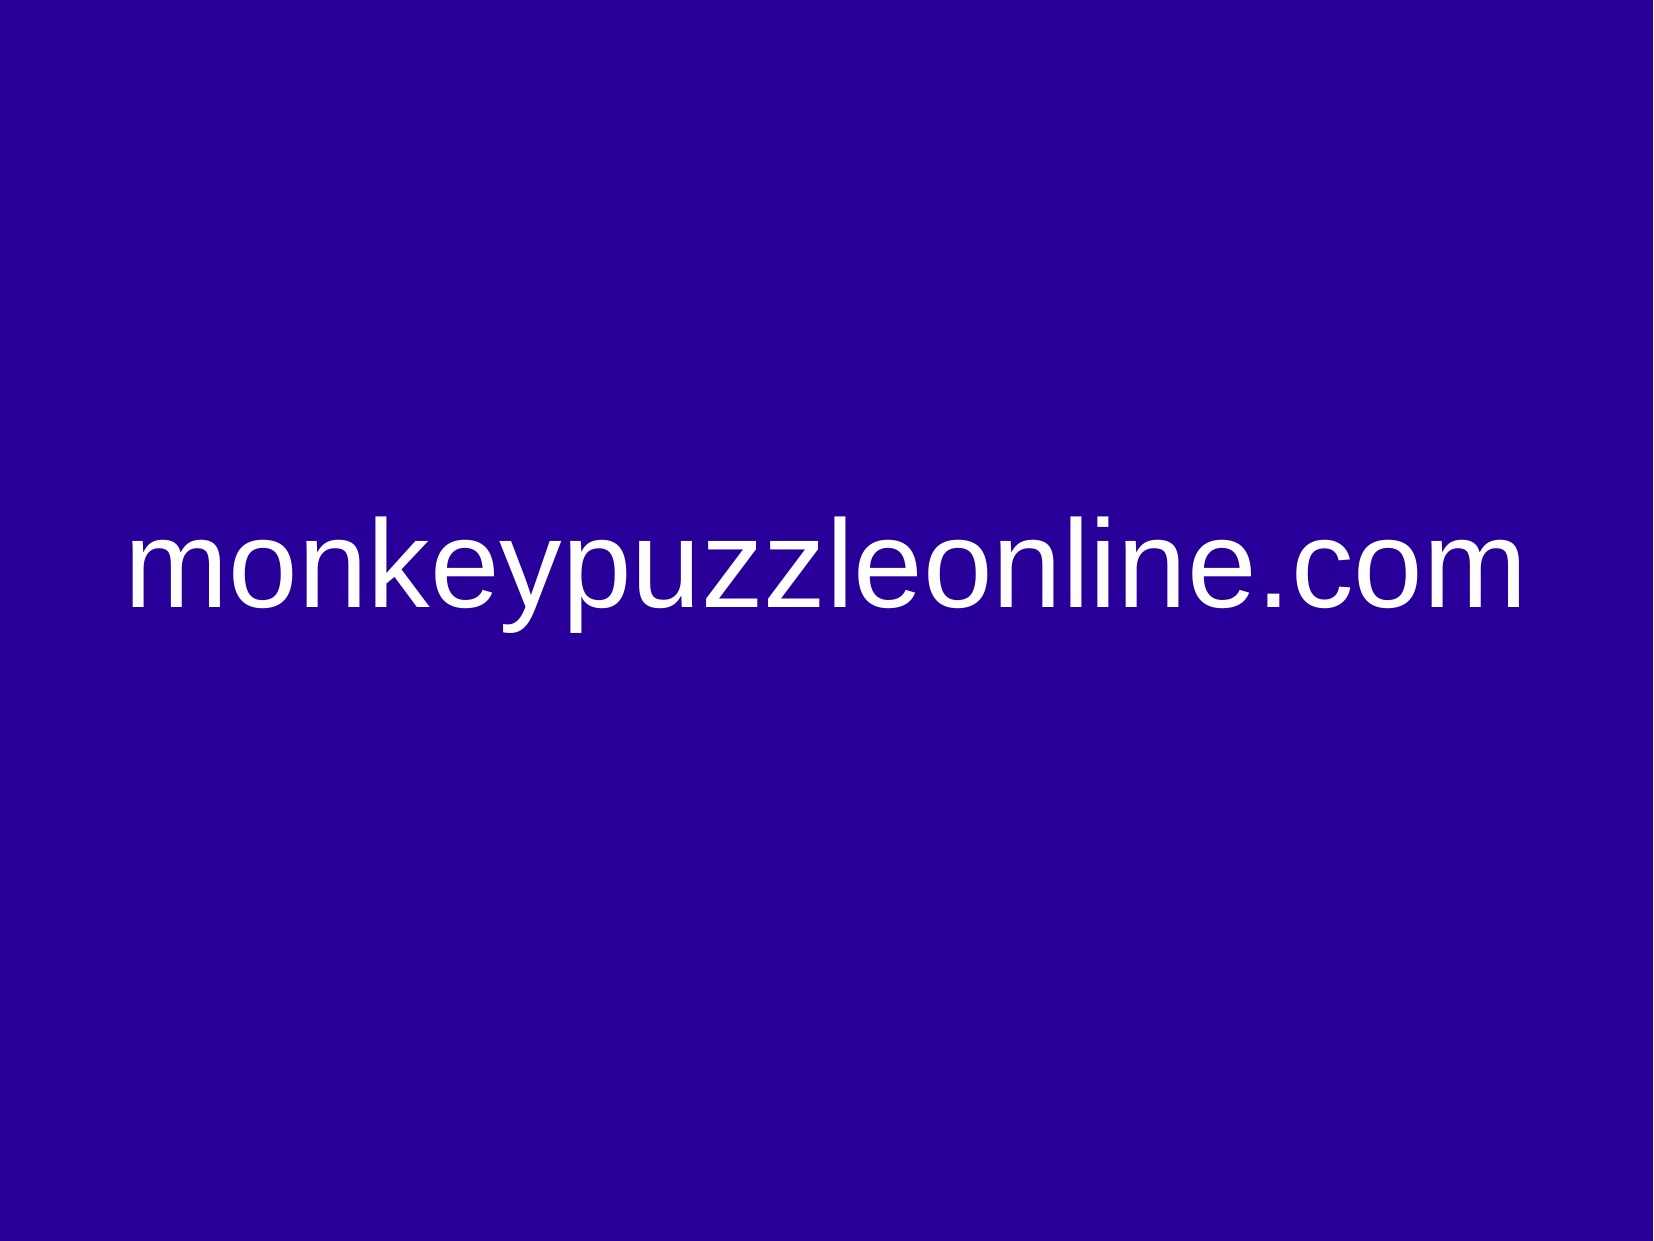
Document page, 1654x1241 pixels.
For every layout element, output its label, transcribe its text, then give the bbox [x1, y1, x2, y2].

subtitle monkeypuzzleonline.com [82, 161, 1571, 966]
